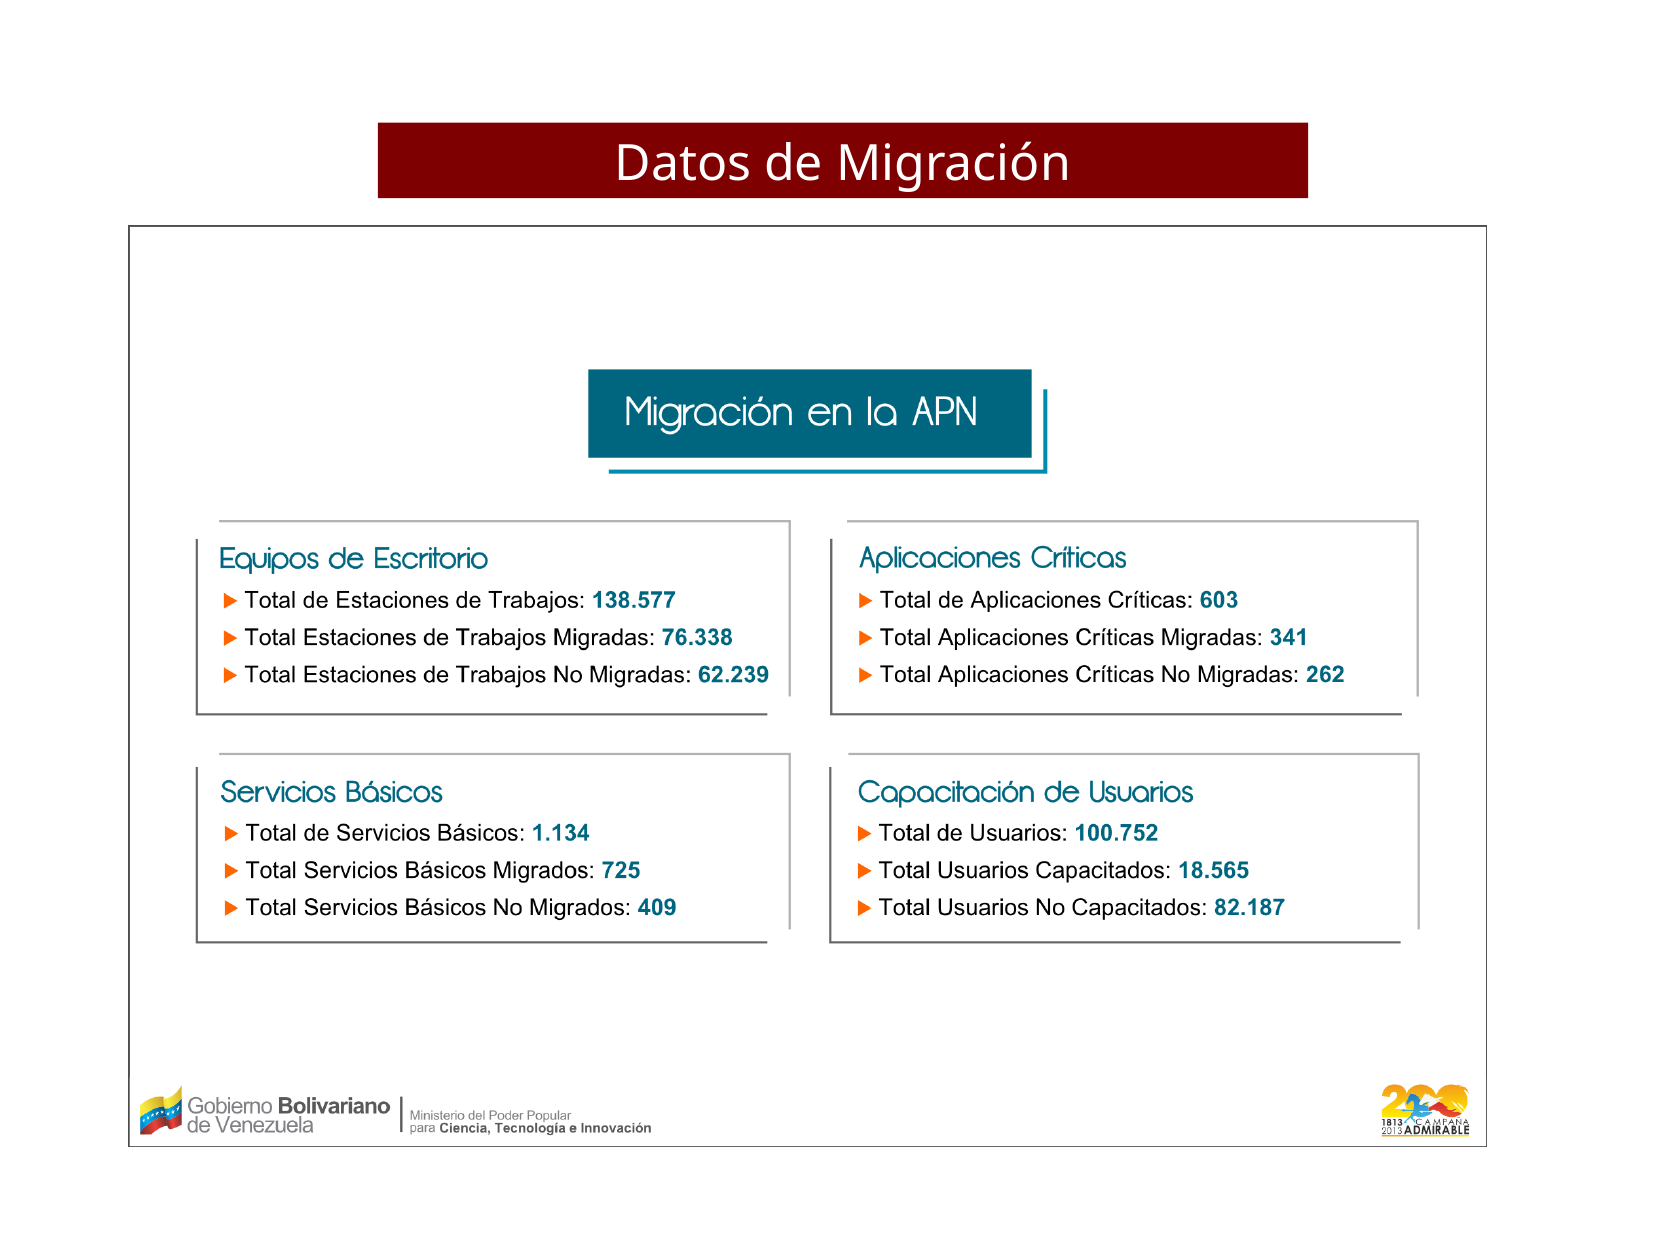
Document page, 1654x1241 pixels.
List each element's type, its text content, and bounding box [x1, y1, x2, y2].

text_box Datos de Migración [377, 122, 1309, 199]
picture [128, 225, 1487, 1147]
